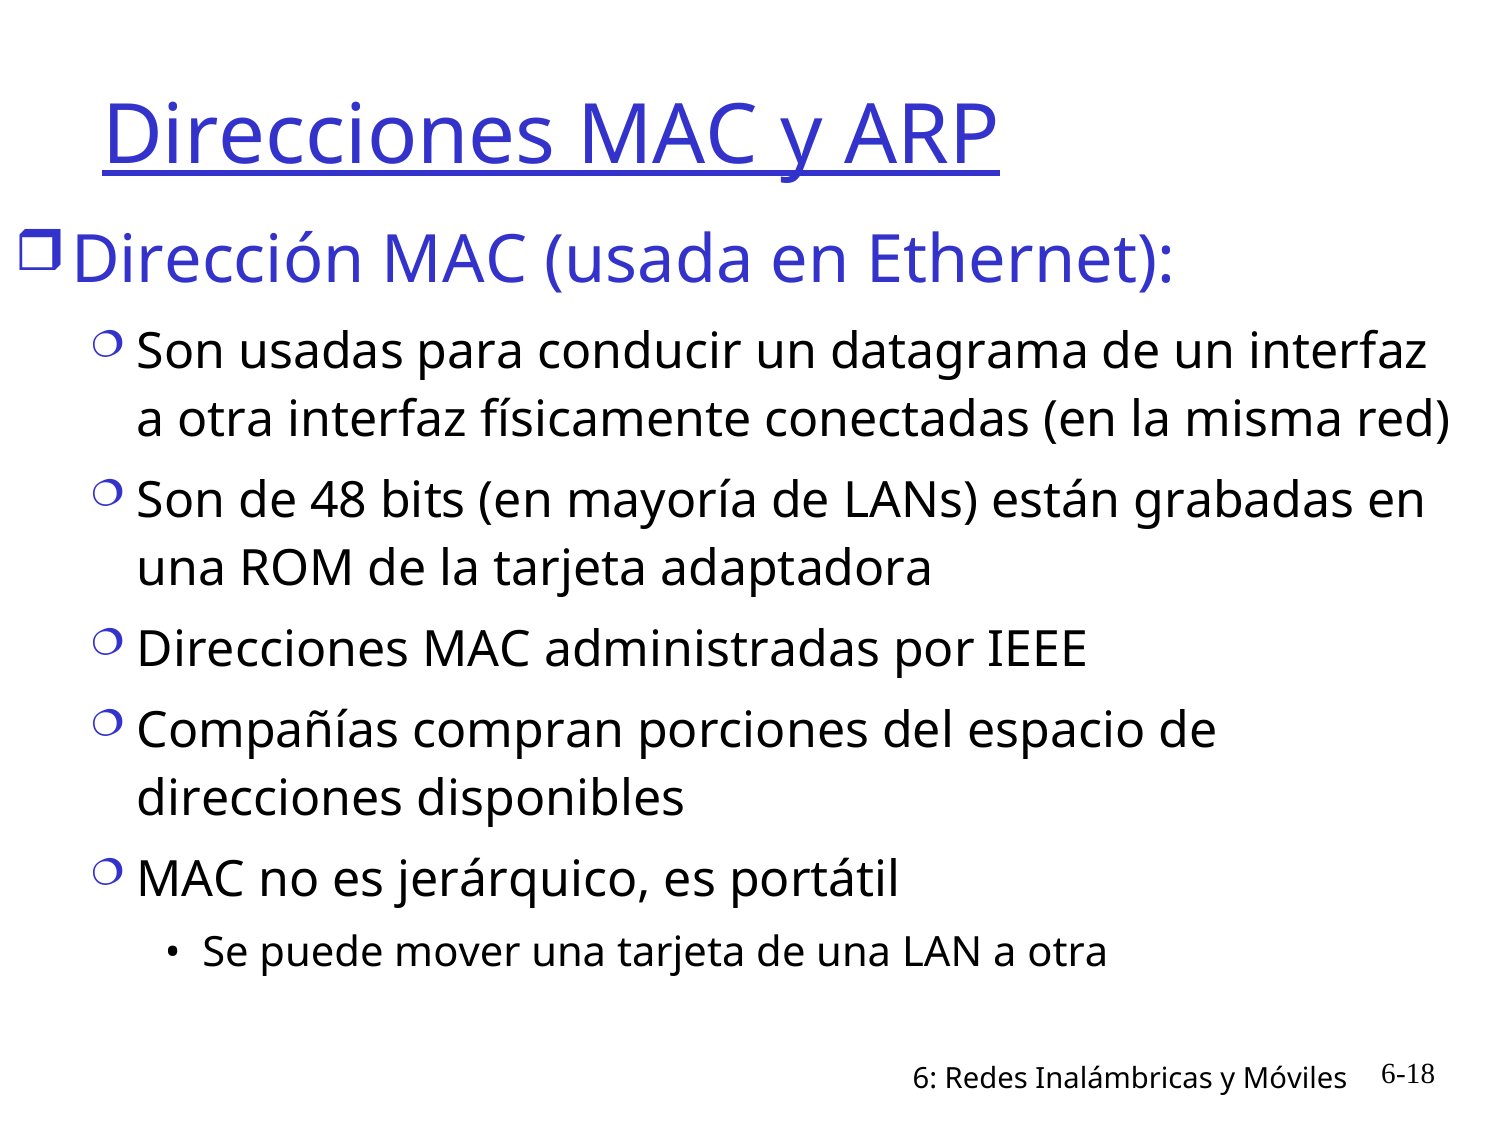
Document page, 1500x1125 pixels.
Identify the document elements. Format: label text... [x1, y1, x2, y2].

list Dirección MAC (usada en Ethernet): Son usadas para conducir un datagrama de un interfaz a otra interfaz físicamente conectadas (en la misma red) Son de 48 bits (en mayoría de LANs) están grabadas en una ROM de la tarjeta adaptadora Direcciones MAC administradas por IEEE Compañías compran porciones del espacio de direcciones disponibles MAC no es jerárquico, es portátil Se puede mover una tarjeta de una LAN a otra [0, 204, 1477, 1125]
title Direcciones MAC y ARP [87, 37, 1363, 204]
